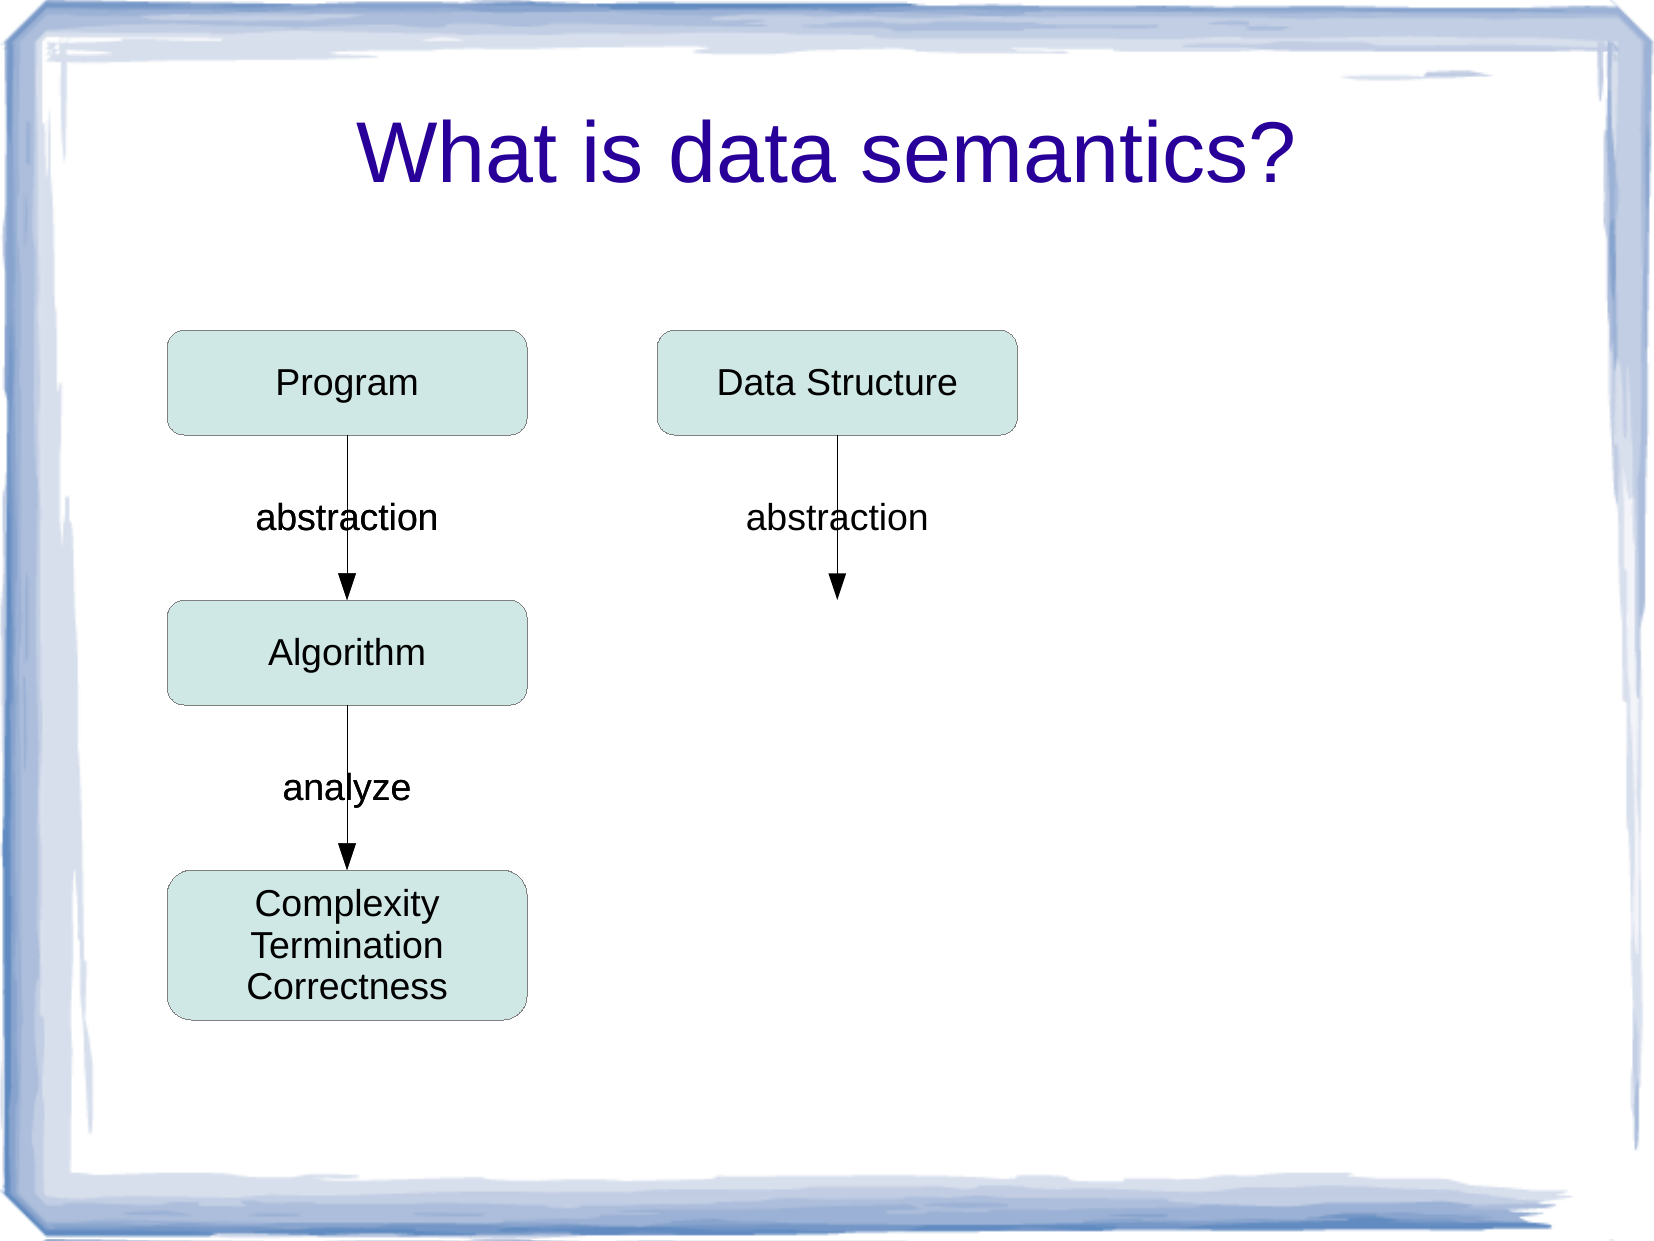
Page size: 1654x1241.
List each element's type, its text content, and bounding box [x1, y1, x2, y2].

text_box Data Structure [657, 330, 1018, 436]
text_box Complexity Termination Correctness [167, 870, 528, 1021]
picture [0, 0, 1654, 1241]
text_box Algorithm [167, 600, 528, 706]
title What is data semantics? [82, 49, 1571, 257]
text_box Program [167, 330, 528, 436]
